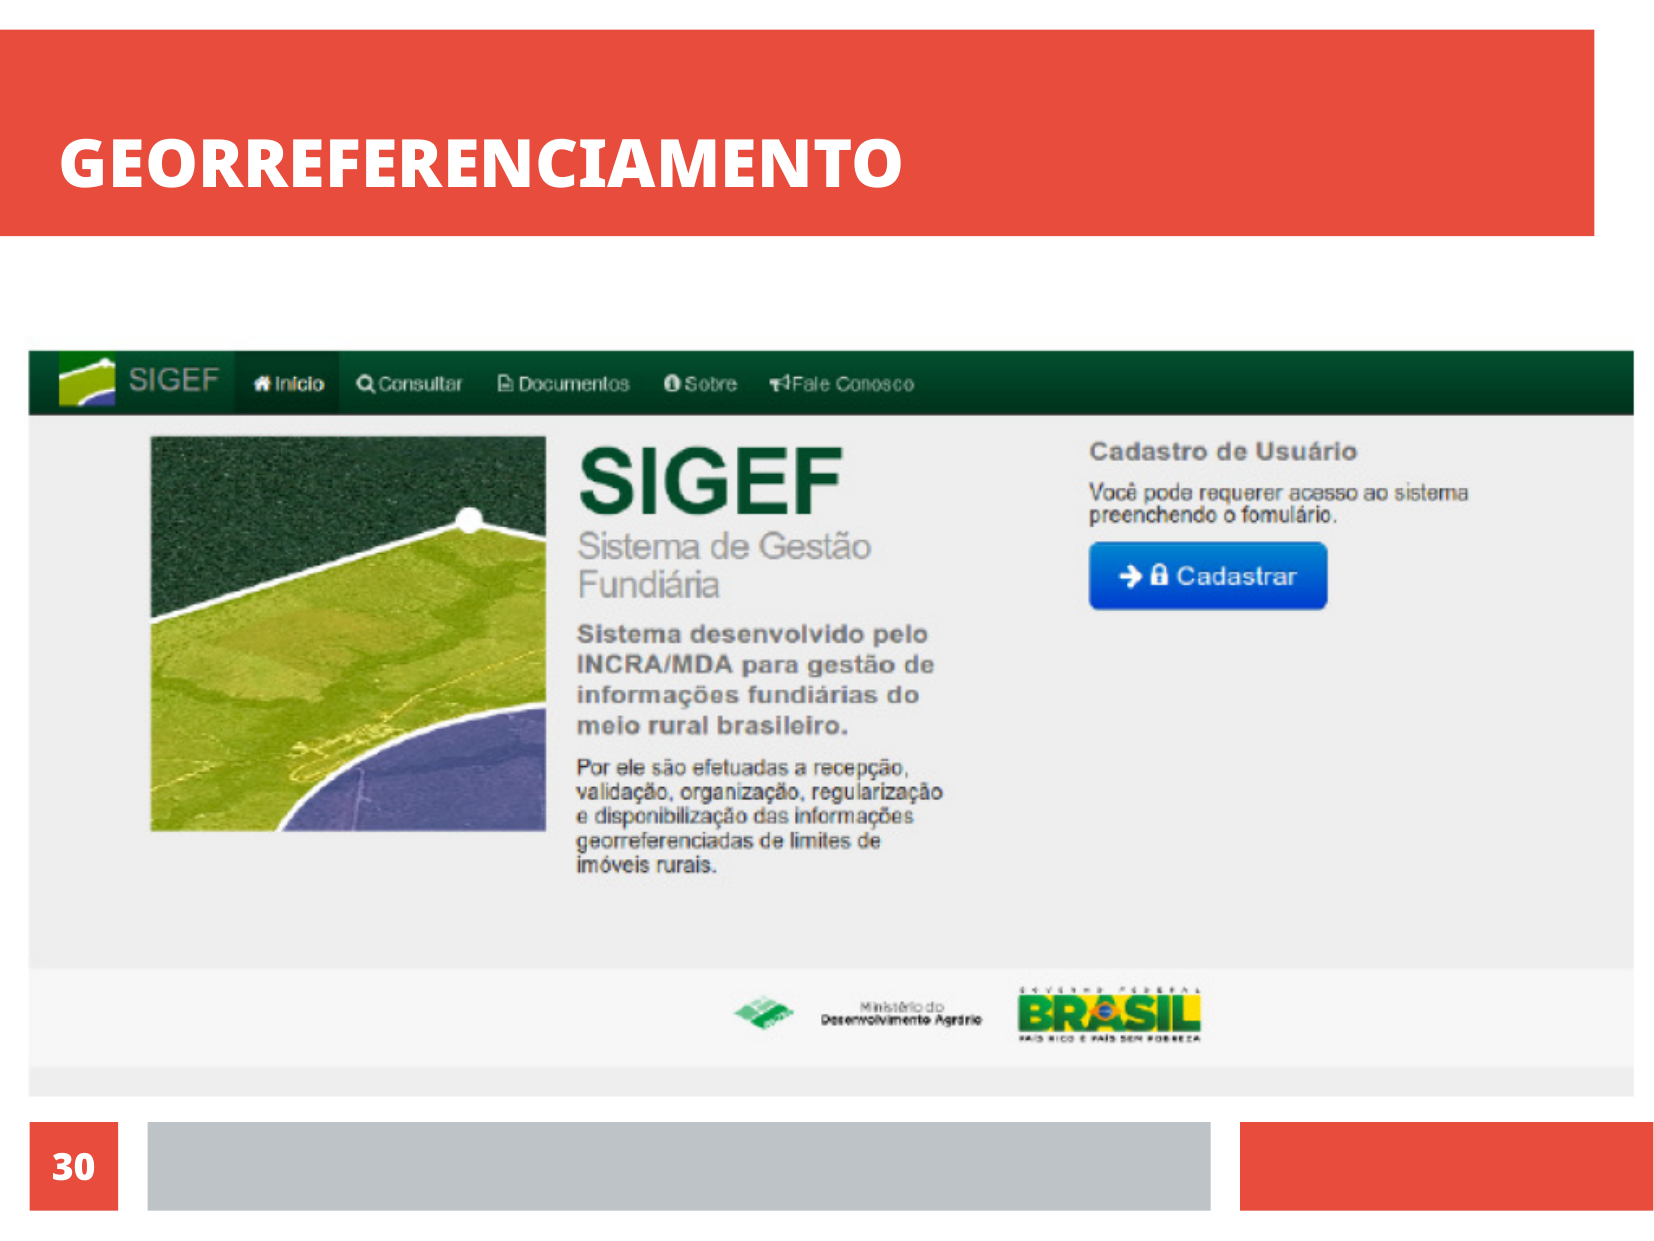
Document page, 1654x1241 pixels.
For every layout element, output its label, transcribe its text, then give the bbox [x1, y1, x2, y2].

title GEORREFERENCIAMENTO [59, 59, 1595, 207]
picture [6, 319, 1654, 1113]
